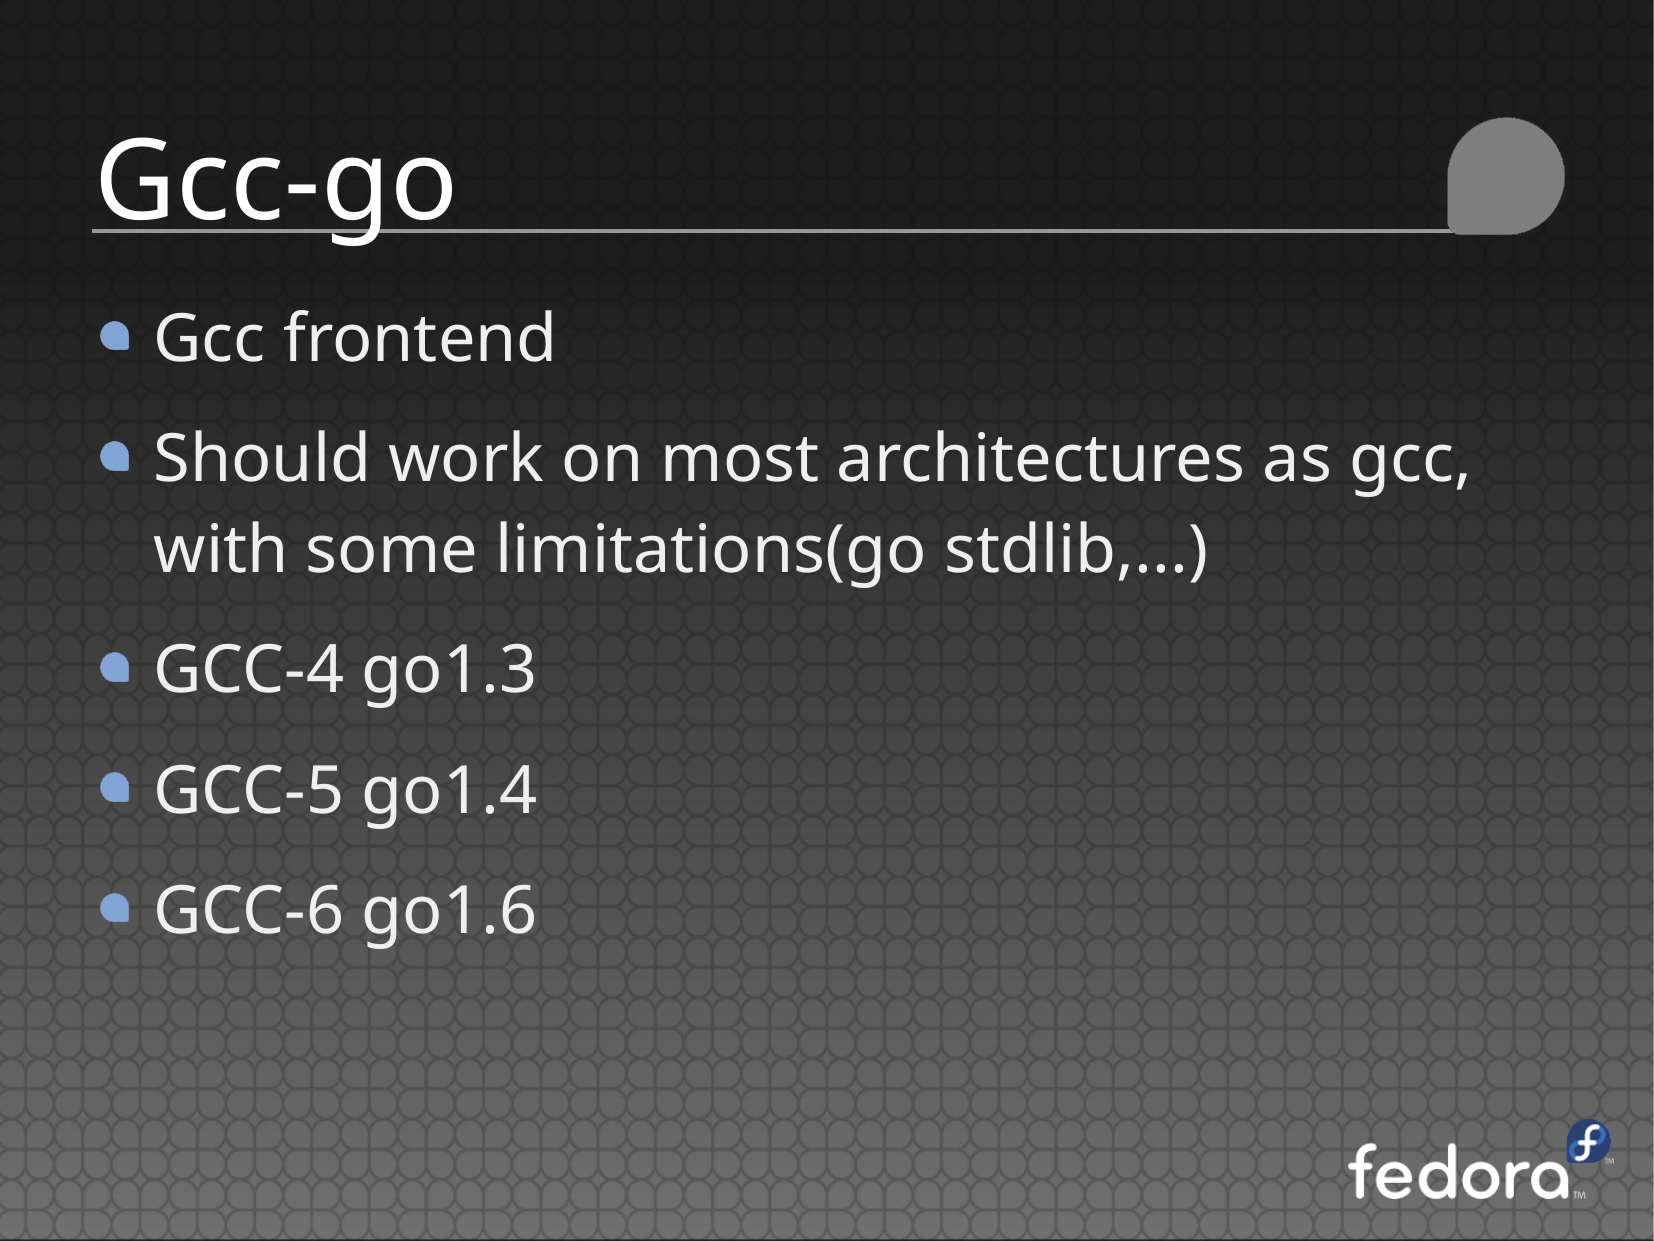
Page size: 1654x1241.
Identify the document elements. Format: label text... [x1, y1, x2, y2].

list Gcc frontend Should work on most architectures as gcc, with some limitations(go stdlib,...) GCC-4 go1.3 GCC-5 go1.4 GCC-6 go1.6 [82, 290, 1571, 1094]
picture [0, 0, 1654, 1241]
title Gcc-go [94, 100, 1426, 251]
